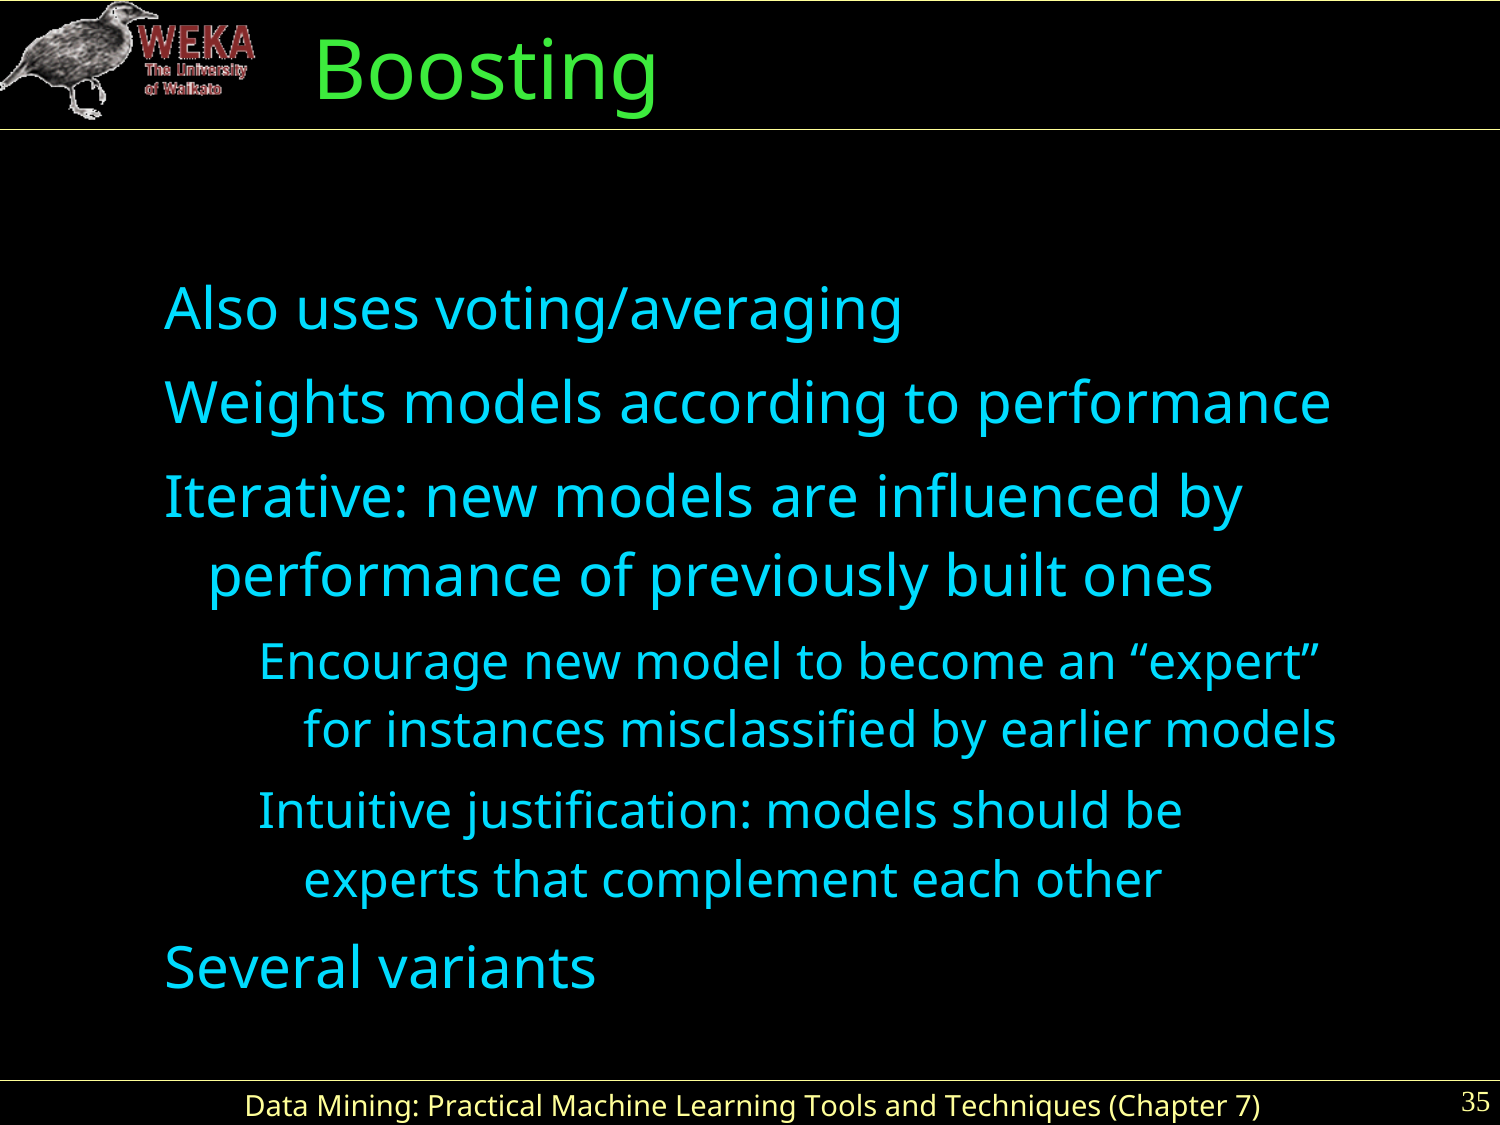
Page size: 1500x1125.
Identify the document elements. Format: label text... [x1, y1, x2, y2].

text_box Also uses voting/averaging Weights models according to performance Iterative: new models are influenced by performance of previously built ones Encourage new model to become an “expert” for instances misclassified by earlier models Intuitive justification: models should be experts that complement each other Several variants [149, 260, 1388, 936]
picture [0, 1, 266, 129]
title Boosting [297, 0, 1500, 148]
